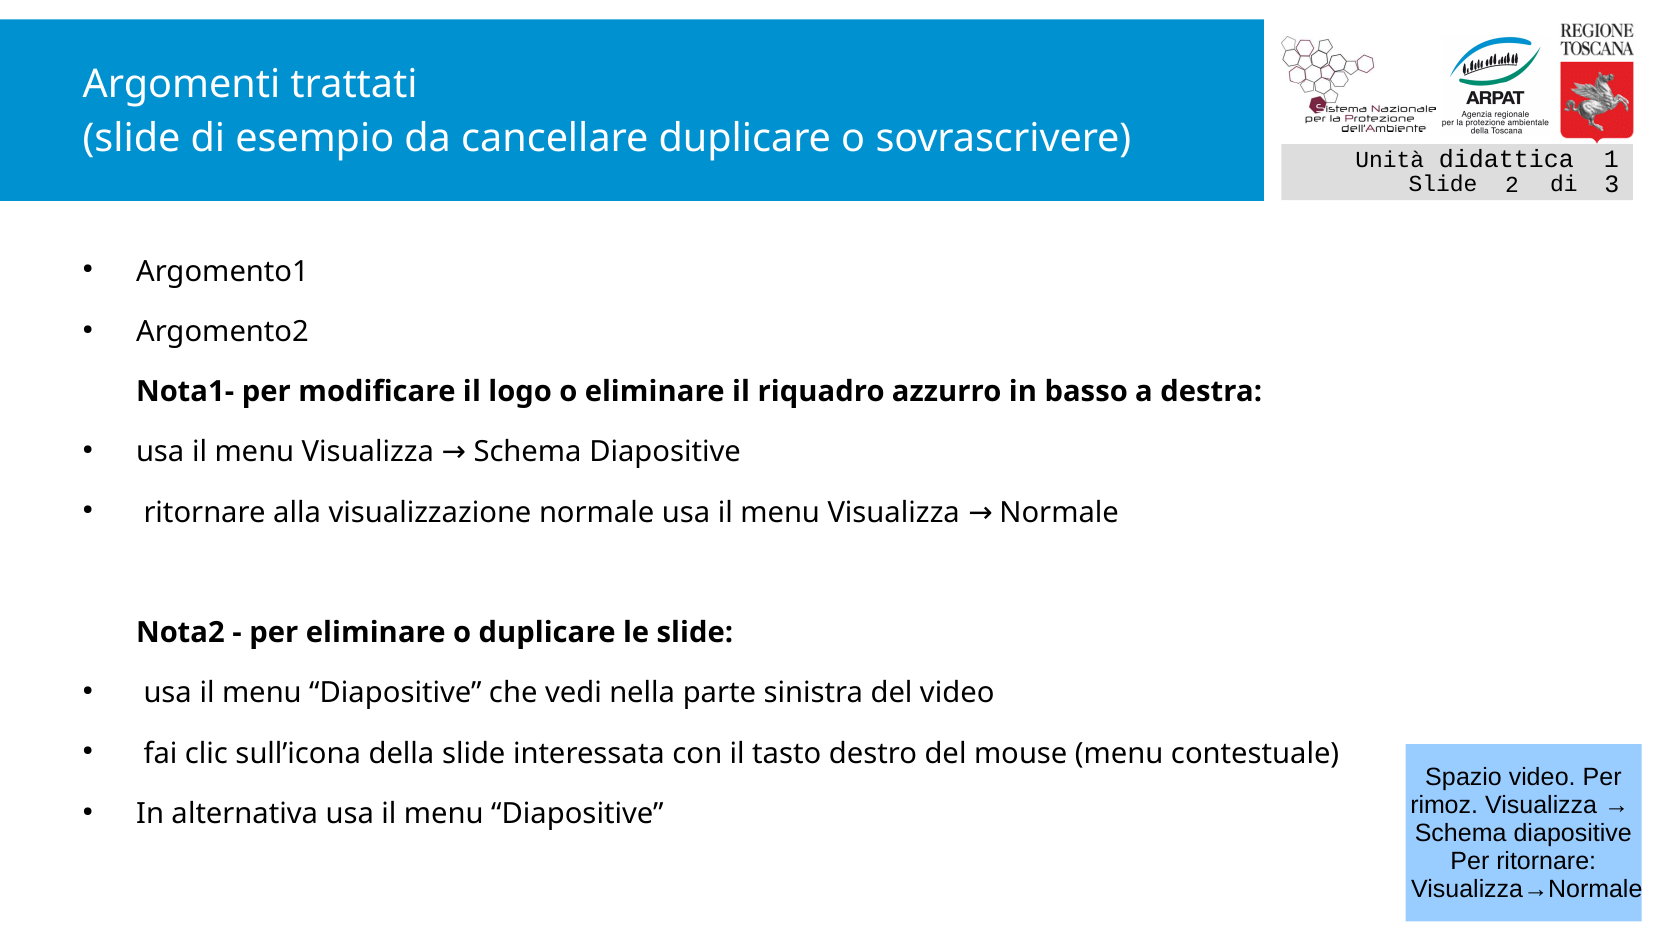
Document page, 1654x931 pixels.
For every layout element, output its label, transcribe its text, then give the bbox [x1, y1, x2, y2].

picture [1281, 22, 1636, 144]
list Argomento1 Argomento2 Nota1- per modificare il logo o eliminare il riquadro azzurro in basso a destra: usa il menu Visualizza → Schema Diapositive ritornare alla visualizzazione normale usa il menu Visualizza → Normale Nota2 - per eliminare o duplicare le slide: usa il menu “Diapositive” che vedi nella parte sinistra del video fai clic sull’icona della slide interessata con il tasto destro del mouse (menu contestuale) In alternativa usa il menu “Diapositive” [65, 244, 1576, 879]
title Argomenti trattati (slide di esempio da cancellare duplicare o sovrascrivere) [82, 29, 1252, 189]
